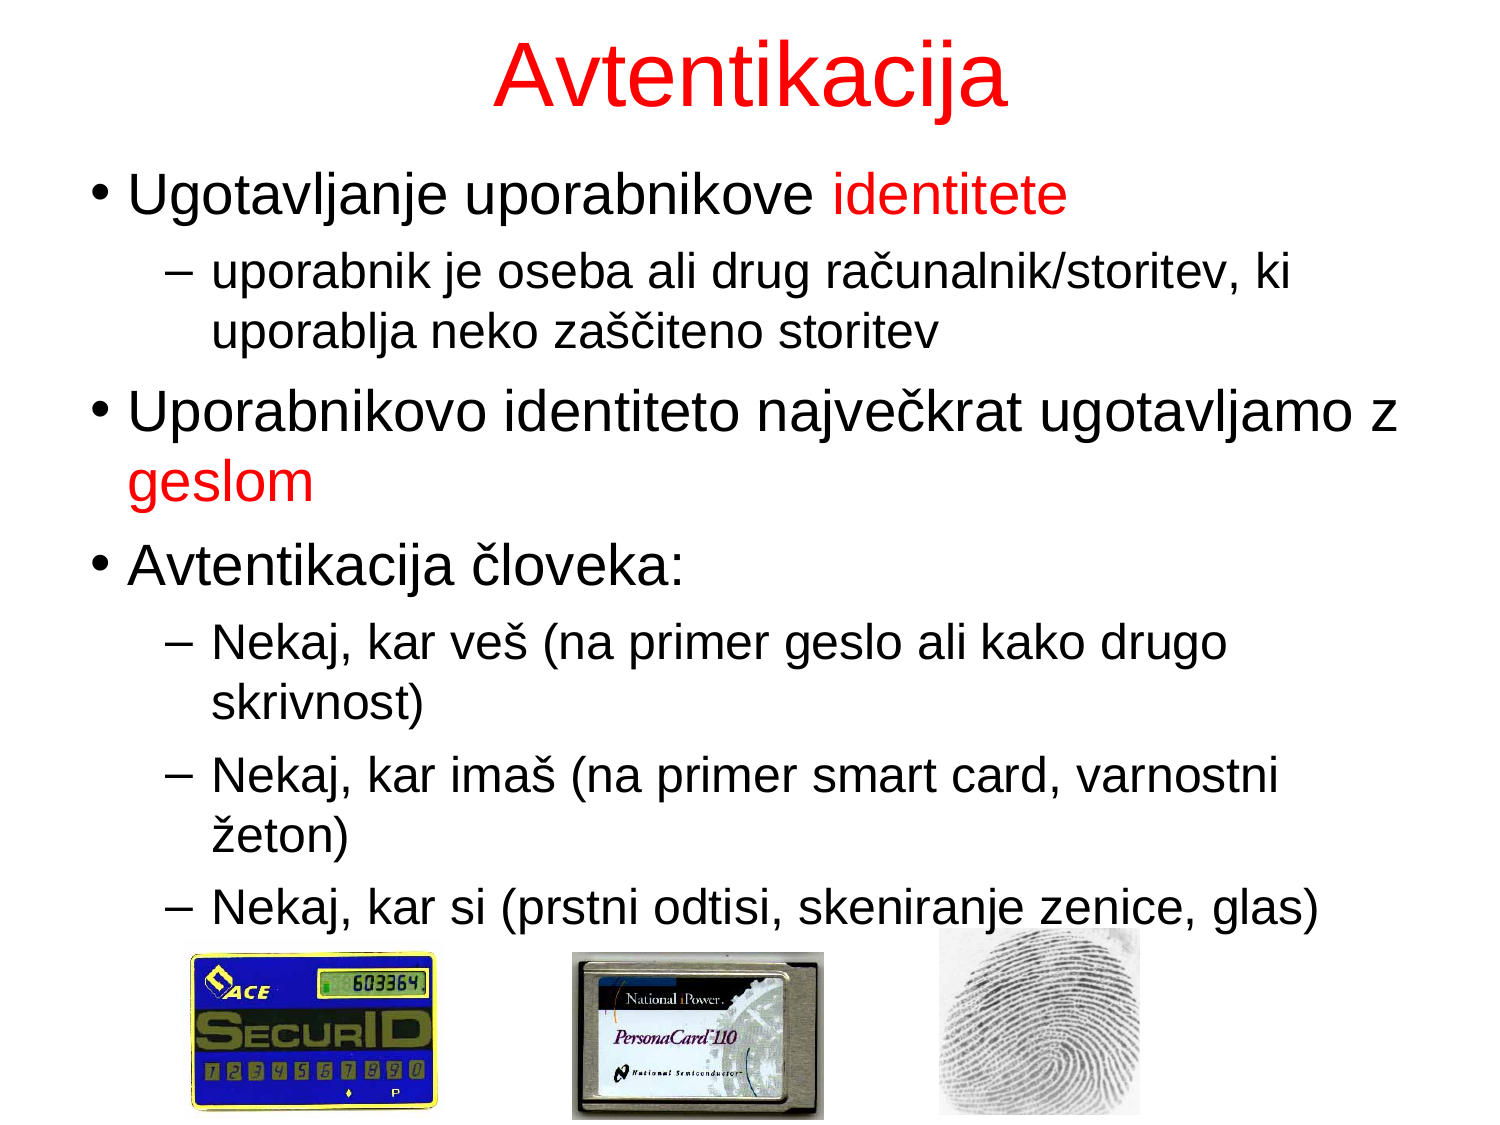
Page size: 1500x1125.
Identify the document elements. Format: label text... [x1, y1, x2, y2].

picture [572, 952, 824, 1120]
list Ugotavljanje uporabnikove identitete uporabnik je oseba ali drug računalnik/storitev, ki uporablja neko zaščiteno storitev Uporabnikovo identiteto največkrat ugotavljamo z geslom Avtentikacija človeka: Nekaj, kar veš (na primer geslo ali kako drugo skrivnost) Nekaj, kar imaš (na primer smart card, varnostni žeton) Nekaj, kar si (prstni odtisi, skeniranje zenice, glas) [75, 148, 1426, 943]
picture [182, 943, 445, 1118]
title Avtentikacija [76, 0, 1427, 145]
picture [939, 943, 1140, 1115]
